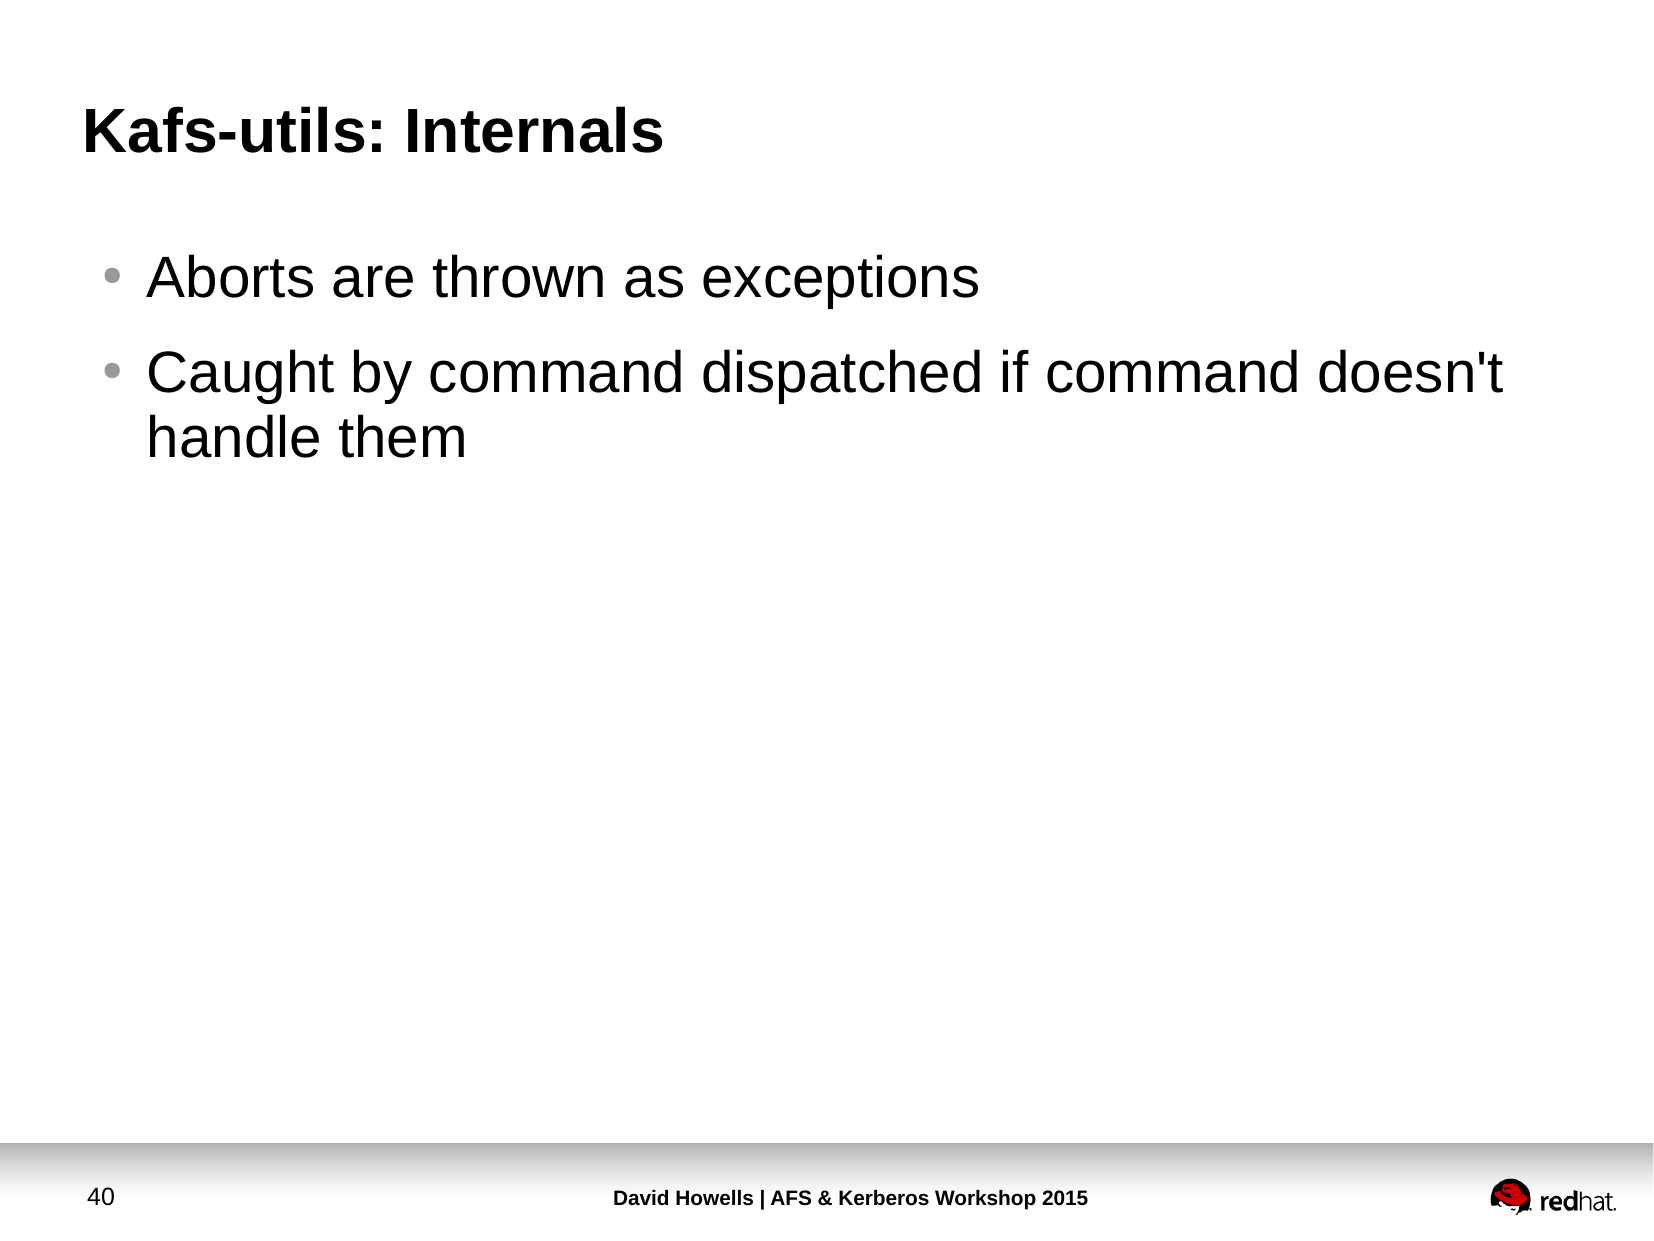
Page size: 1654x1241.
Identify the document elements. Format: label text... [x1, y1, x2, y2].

title Kafs-utils: Internals [82, 37, 1571, 226]
list Aborts are thrown as exceptions Caught by command dispatched if command doesn't handle them [86, 244, 1576, 1039]
picture [0, 1143, 1654, 1241]
